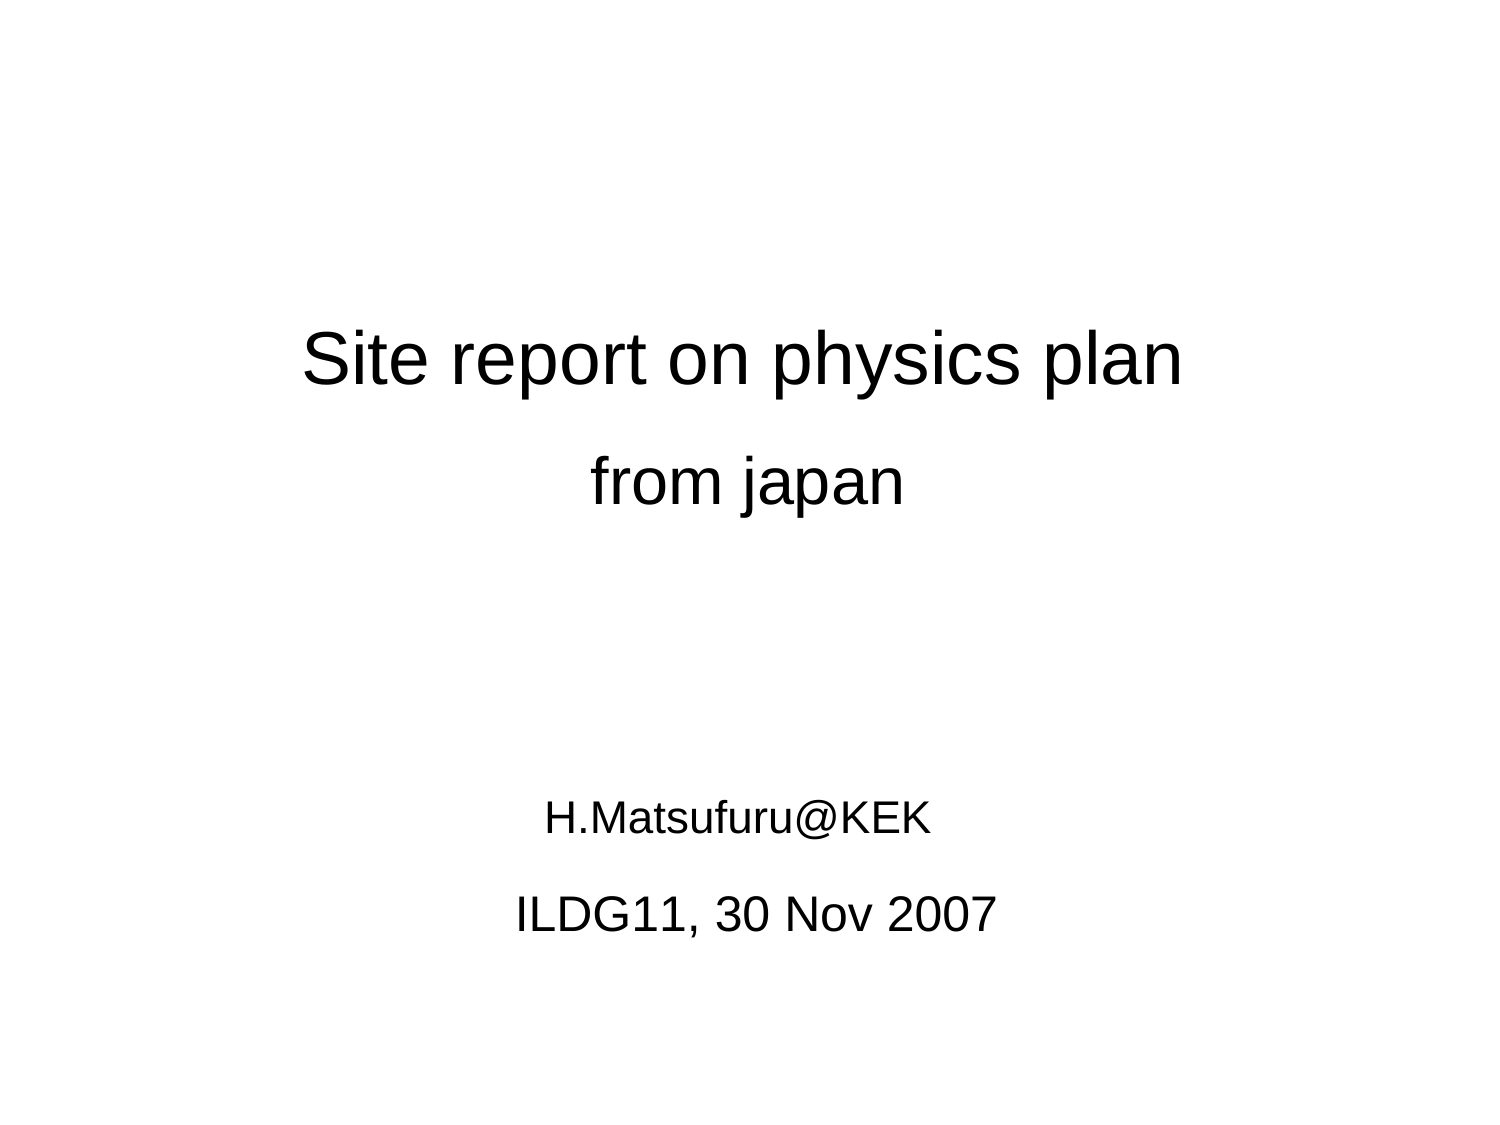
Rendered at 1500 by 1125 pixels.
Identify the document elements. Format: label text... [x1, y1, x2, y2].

text_box H.Matsufuru@KEK [529, 784, 947, 857]
subtitle from japan [110, 438, 1386, 525]
text_box ILDG11, 30 Nov 2007 [500, 878, 1014, 956]
title Site report on physics plan [105, 248, 1381, 469]
